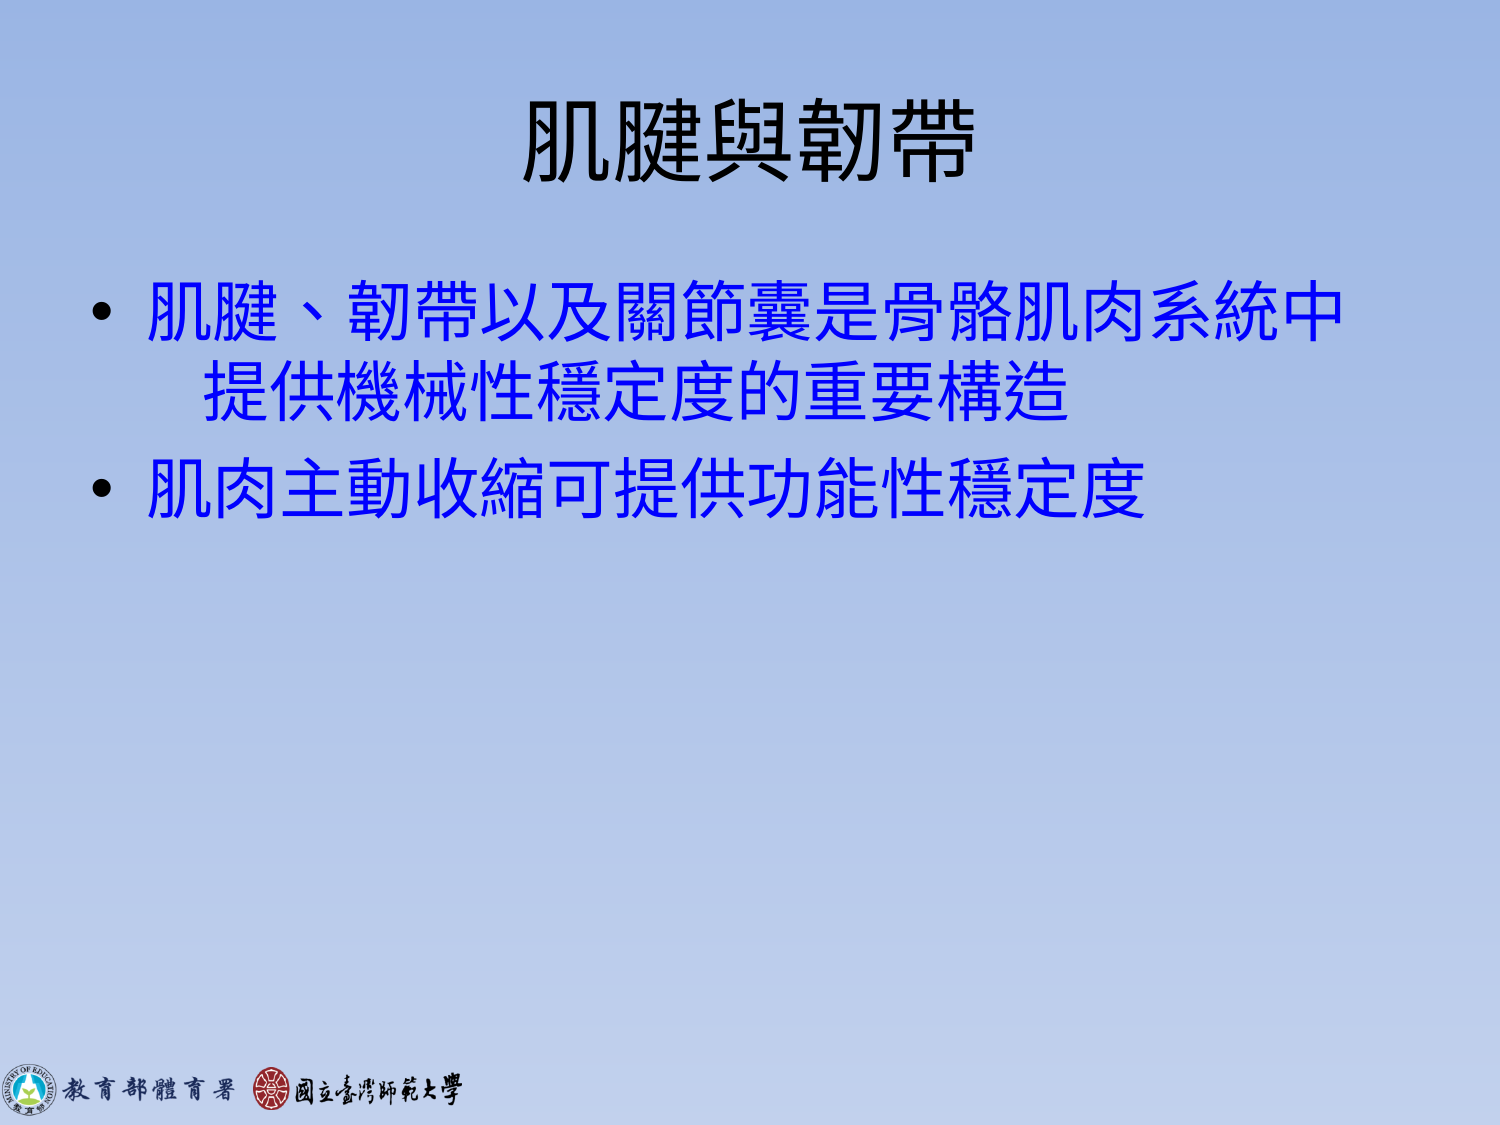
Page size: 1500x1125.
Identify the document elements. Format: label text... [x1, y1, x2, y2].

list 肌腱、韌帶以及關節囊是骨骼肌肉系統中提供機械性穩定度的重要構造 肌肉主動收縮可提供功能性穩定度 [75, 262, 1426, 1005]
title 肌腱與韌帶 [75, 45, 1426, 233]
